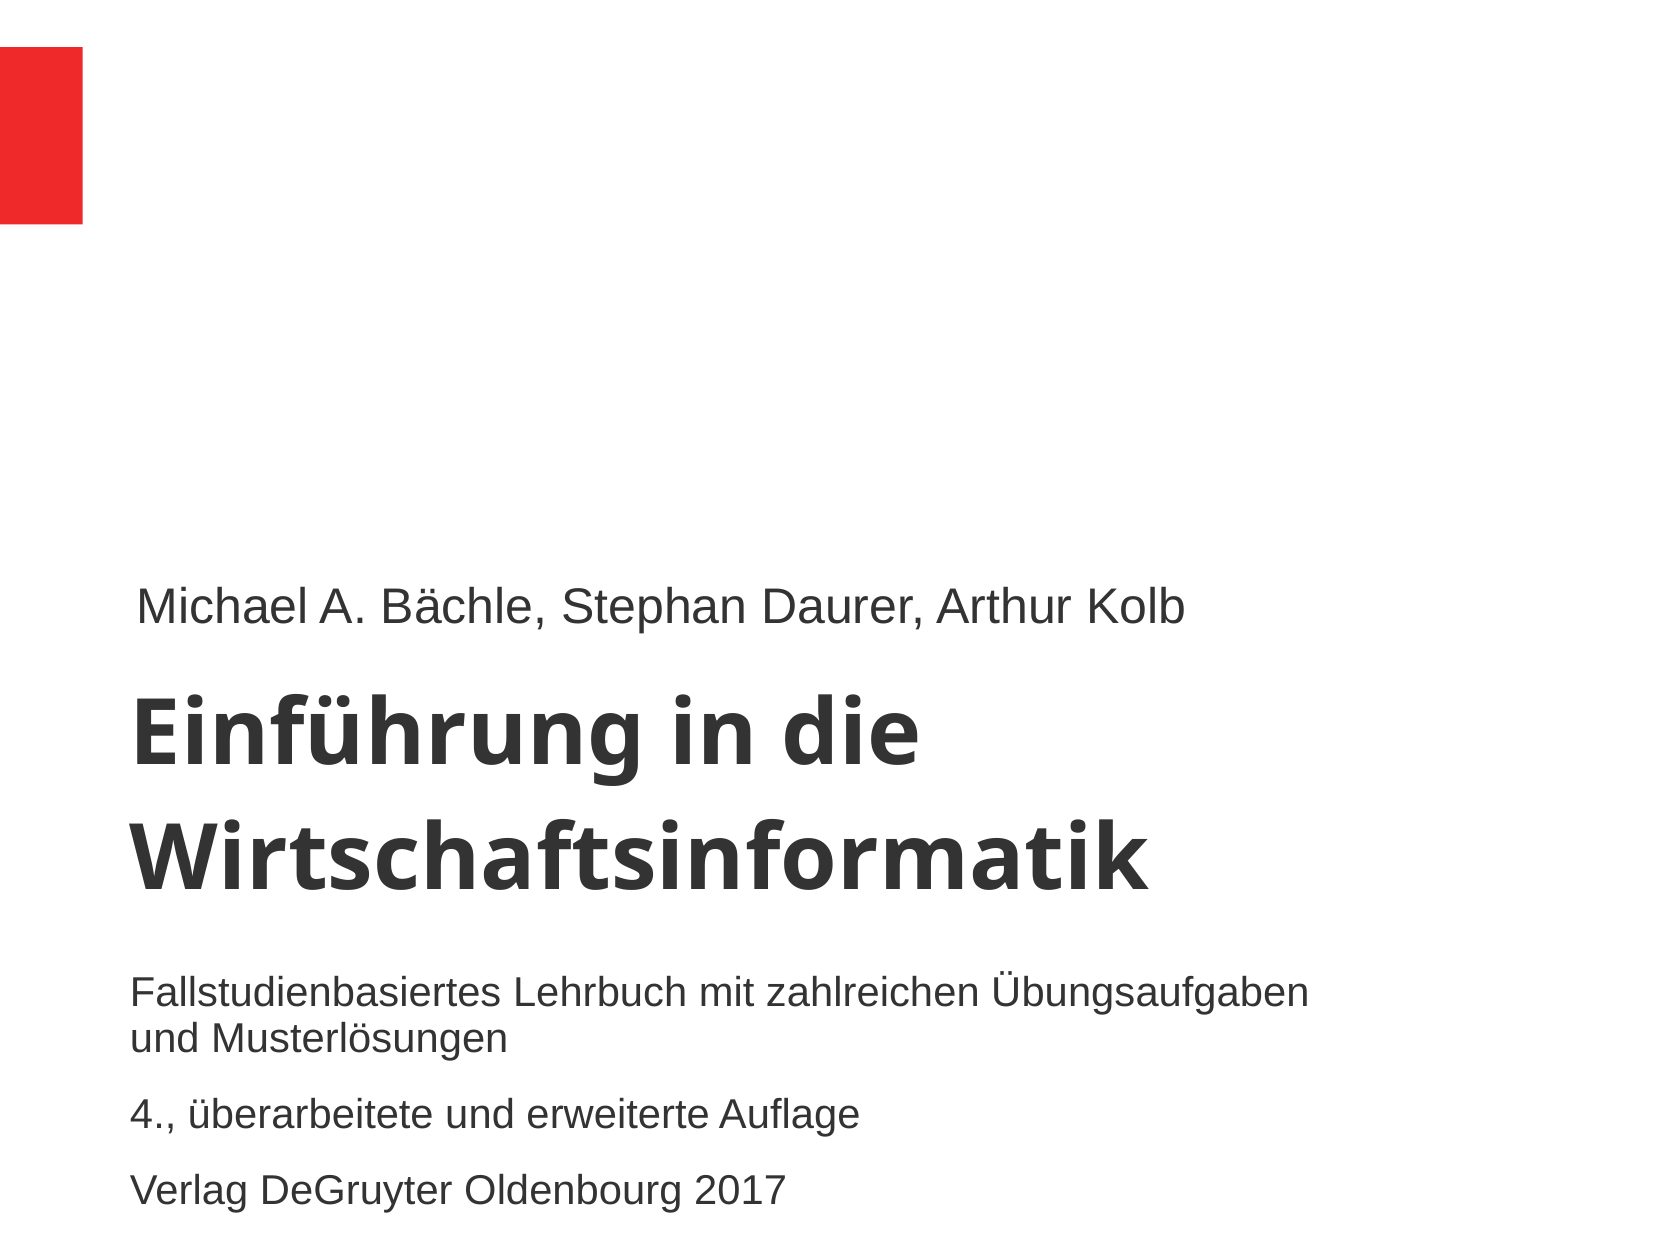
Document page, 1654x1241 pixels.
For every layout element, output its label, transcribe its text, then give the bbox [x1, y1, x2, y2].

text_box Michael A. Bächle, Stephan Daurer, Arthur Kolb [65, 578, 1229, 674]
title Einführung in die Wirtschaftsinformatik [129, 650, 1536, 933]
list Fallstudienbasiertes Lehrbuch mit zahlreichen Übungsaufgaben und Musterlösungen 4., überarbeitete und erweiterte Auflage Verlag DeGruyter Oldenbourg 2017 [59, 968, 1347, 1241]
